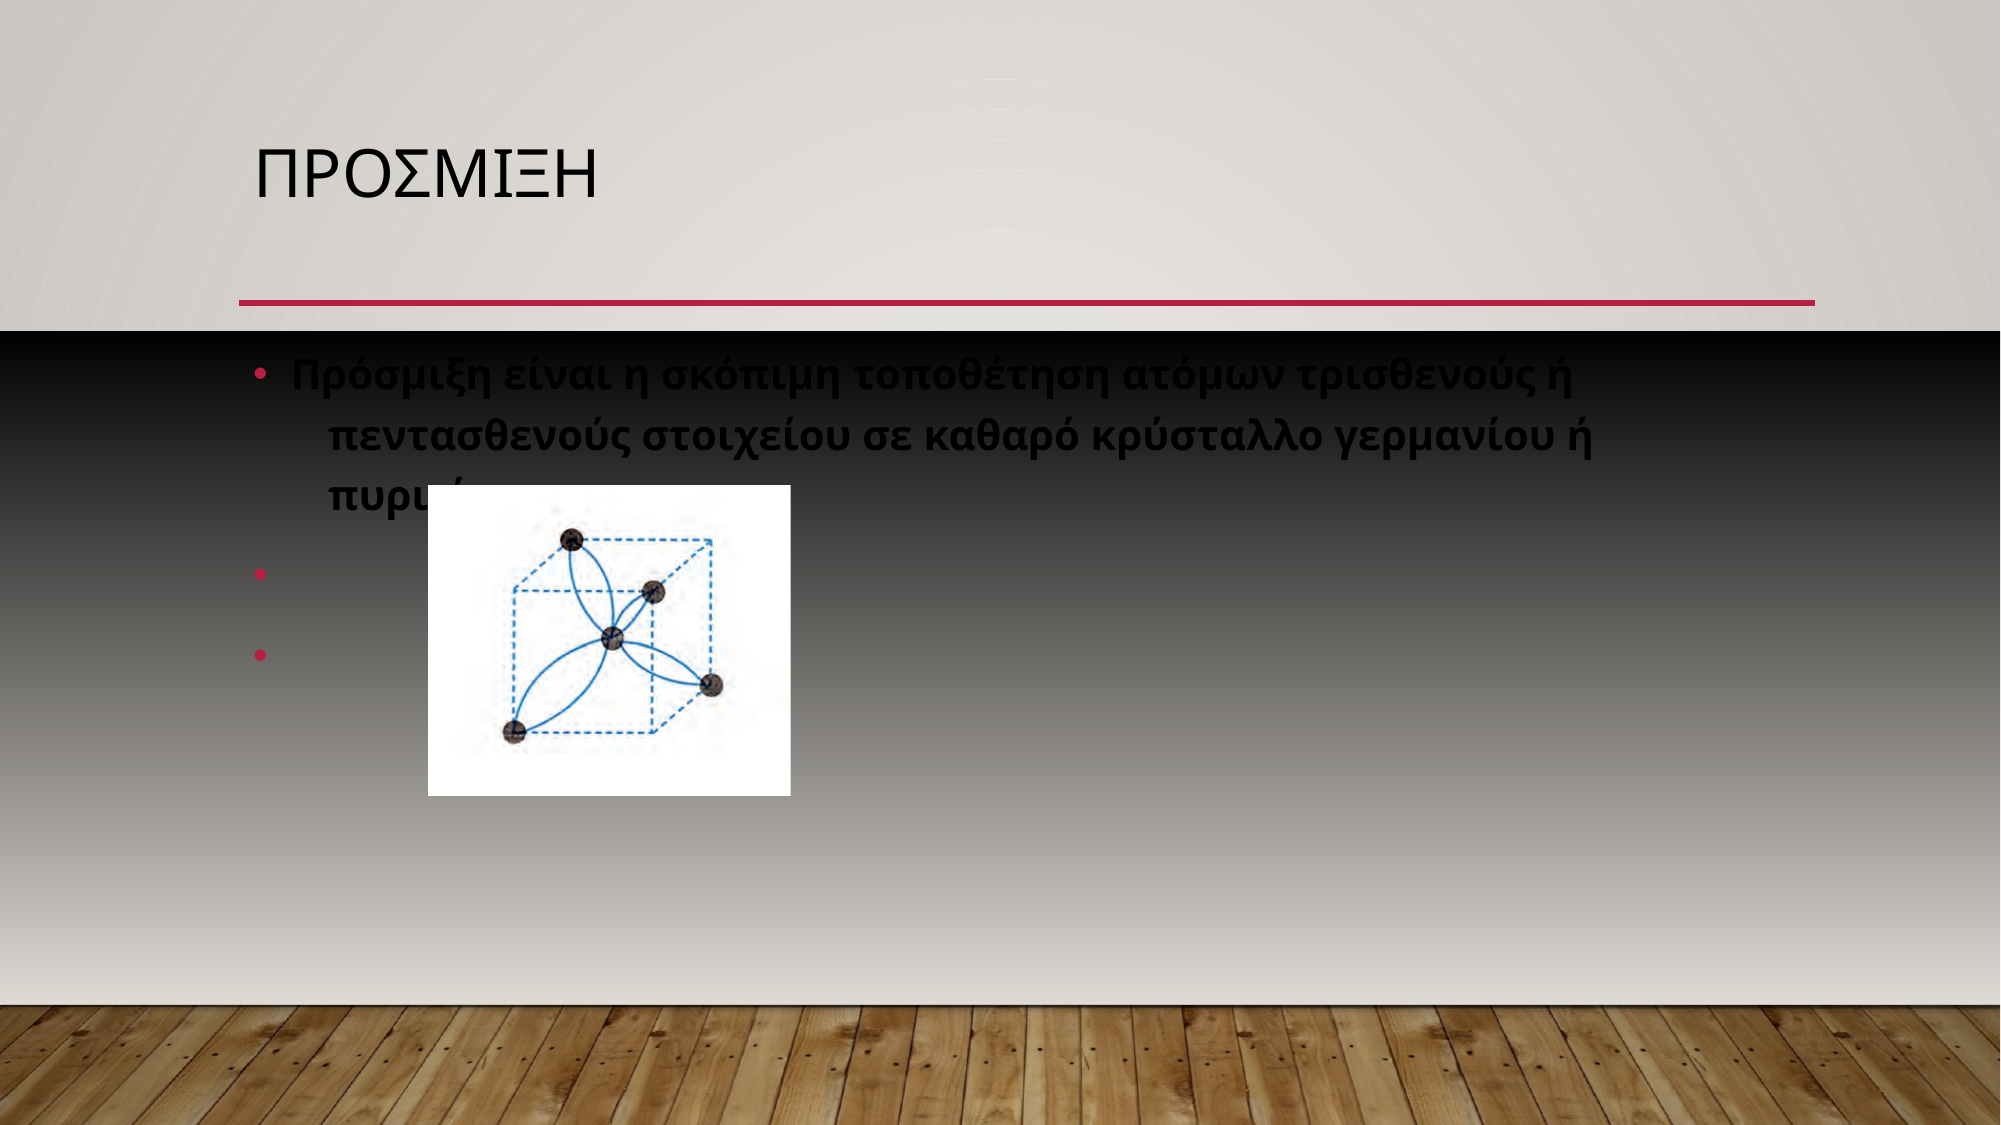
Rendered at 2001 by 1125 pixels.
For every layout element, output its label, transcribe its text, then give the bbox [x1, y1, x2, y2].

title προσμιξη [238, 131, 1814, 305]
list Πρόσμιξη είναι η σκόπιμη τοποθέτηση ατόμων τρισθενούς ή πεντασθενούς στοιχείου σε καθαρό κρύσταλλο γερμανίου ή πυριτίου. [238, 330, 1814, 897]
picture [428, 485, 791, 796]
